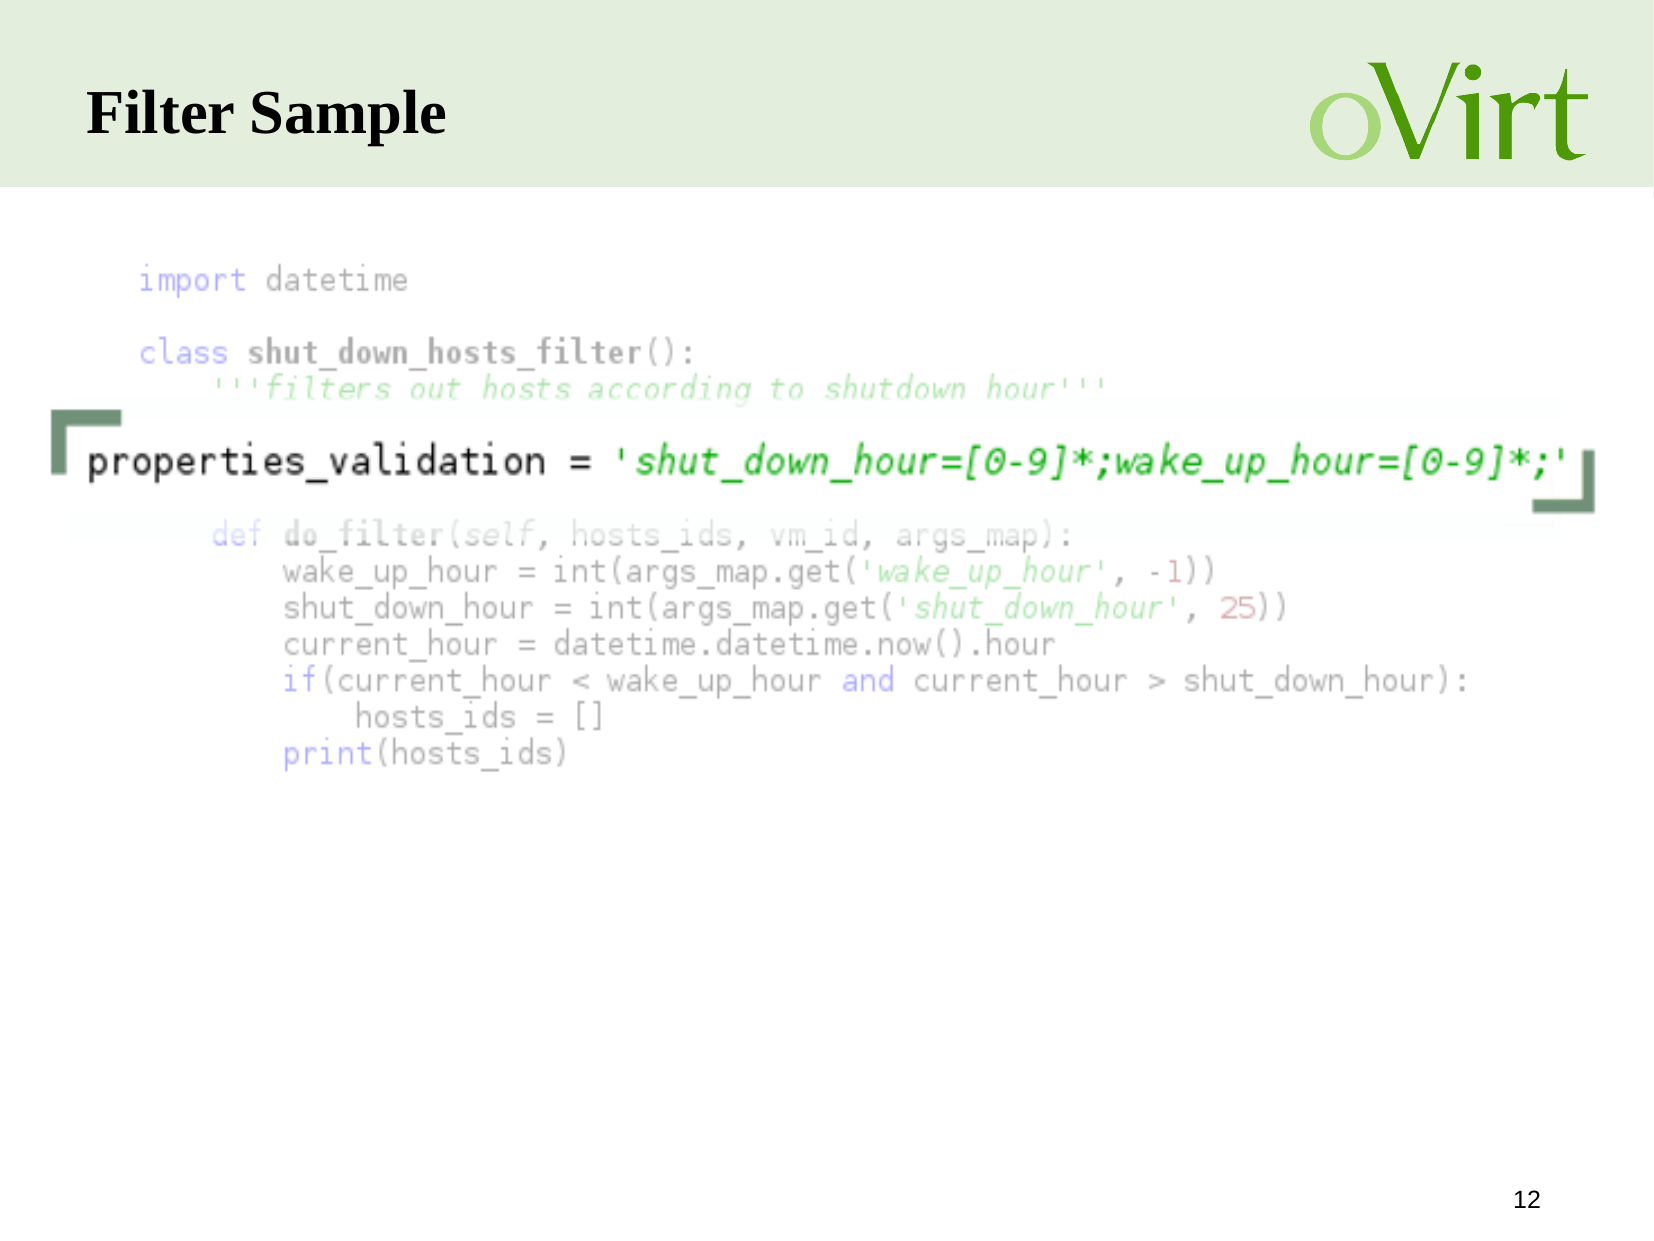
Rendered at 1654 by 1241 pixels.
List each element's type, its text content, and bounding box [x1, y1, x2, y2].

picture [0, 187, 1654, 1163]
title Filter Sample [86, 36, 1307, 187]
picture [1307, 36, 1613, 180]
